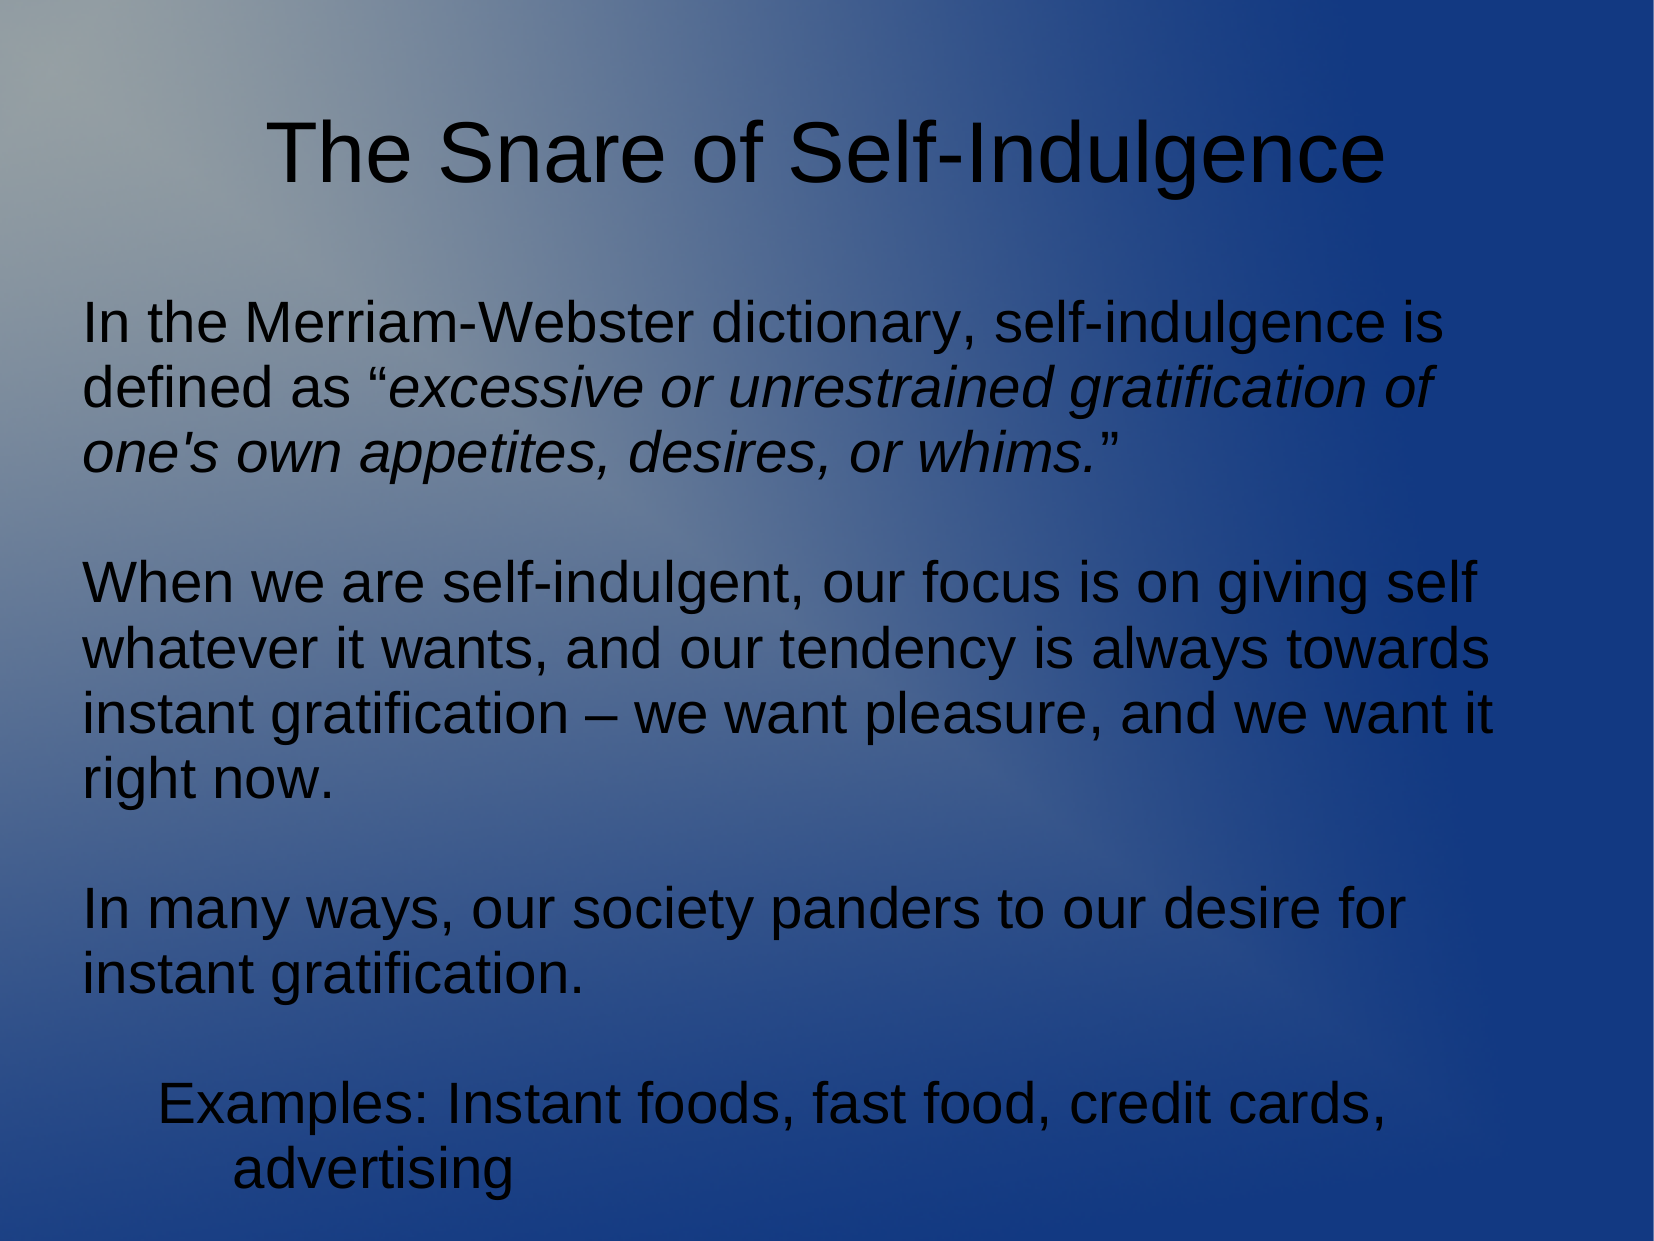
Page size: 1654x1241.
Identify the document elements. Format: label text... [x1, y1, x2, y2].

title The Snare of Self-Indulgence [82, 49, 1571, 257]
picture [0, 0, 1654, 1241]
subtitle In the Merriam-Webster dictionary, self-indulgence is defined as “excessive or unrestrained gratification of one's own appetites, desires, or whims.” When we are self-indulgent, our focus is on giving self whatever it wants, and our tendency is always towards instant gratification – we want pleasure, and we want it right now. In many ways, our society panders to our desire for instant gratification. Examples: Instant foods, fast food, credit cards, advertising . [82, 290, 1571, 1241]
